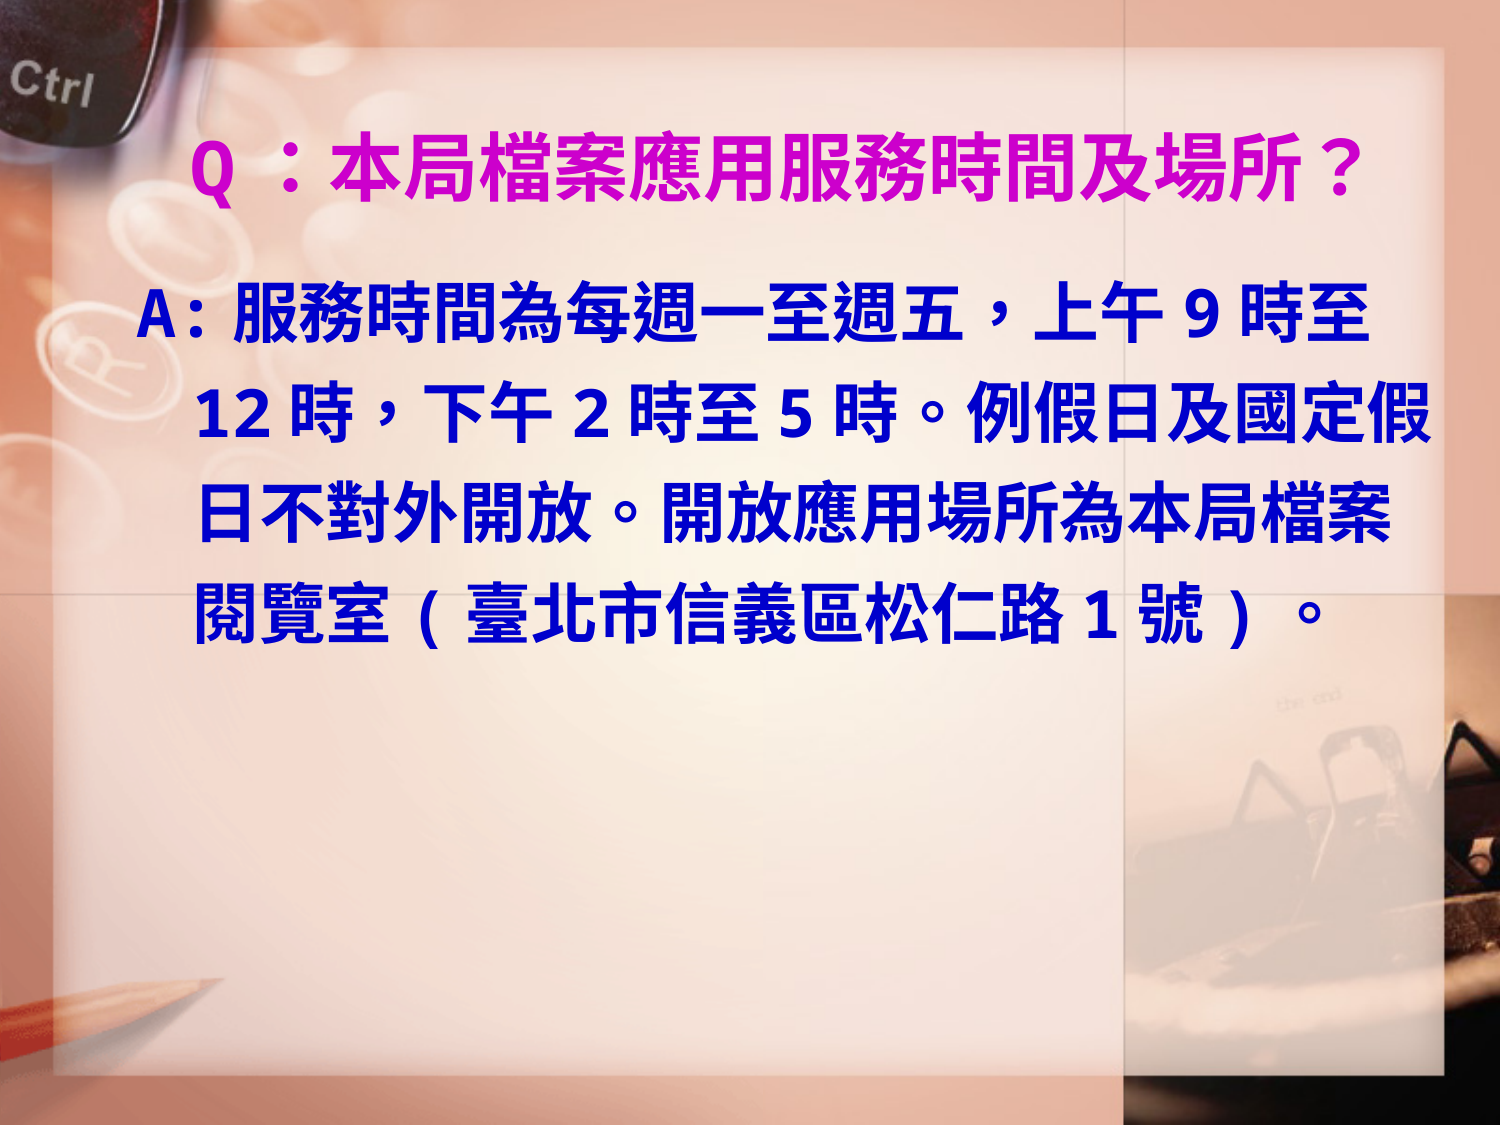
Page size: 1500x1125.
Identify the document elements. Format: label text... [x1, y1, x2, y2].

list A:服務時間為每週一至週五，上午9時至12時，下午2時至5時。例假日及國定假日不對外開放。開放應用場所為本局檔案閱覽室(臺北市信義區松仁路1號)。 [64, 243, 1467, 1071]
title Q：本局檔案應用服務時間及場所？ [175, 103, 1466, 218]
